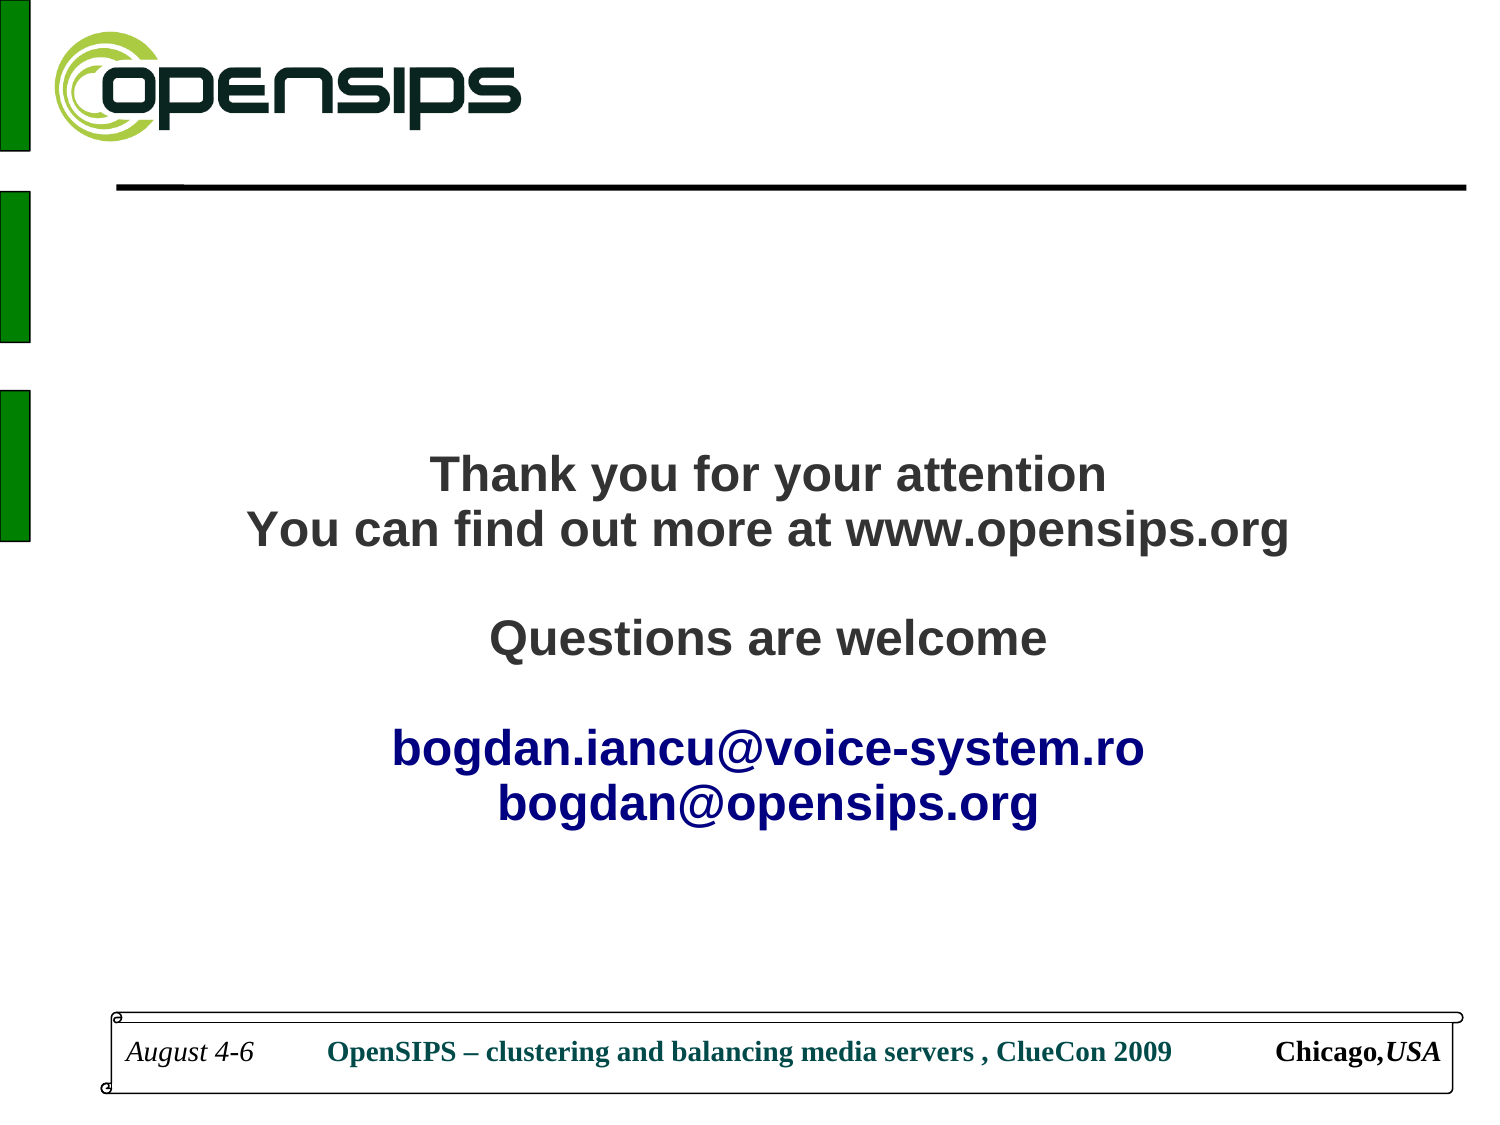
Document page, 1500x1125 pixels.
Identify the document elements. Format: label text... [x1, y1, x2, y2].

list Thank you for your attention You can find out more at www.opensips.org Questions are welcome bogdan.iancu@voice-system.ro bogdan@opensips.org [112, 224, 1425, 976]
picture [51, 27, 532, 148]
